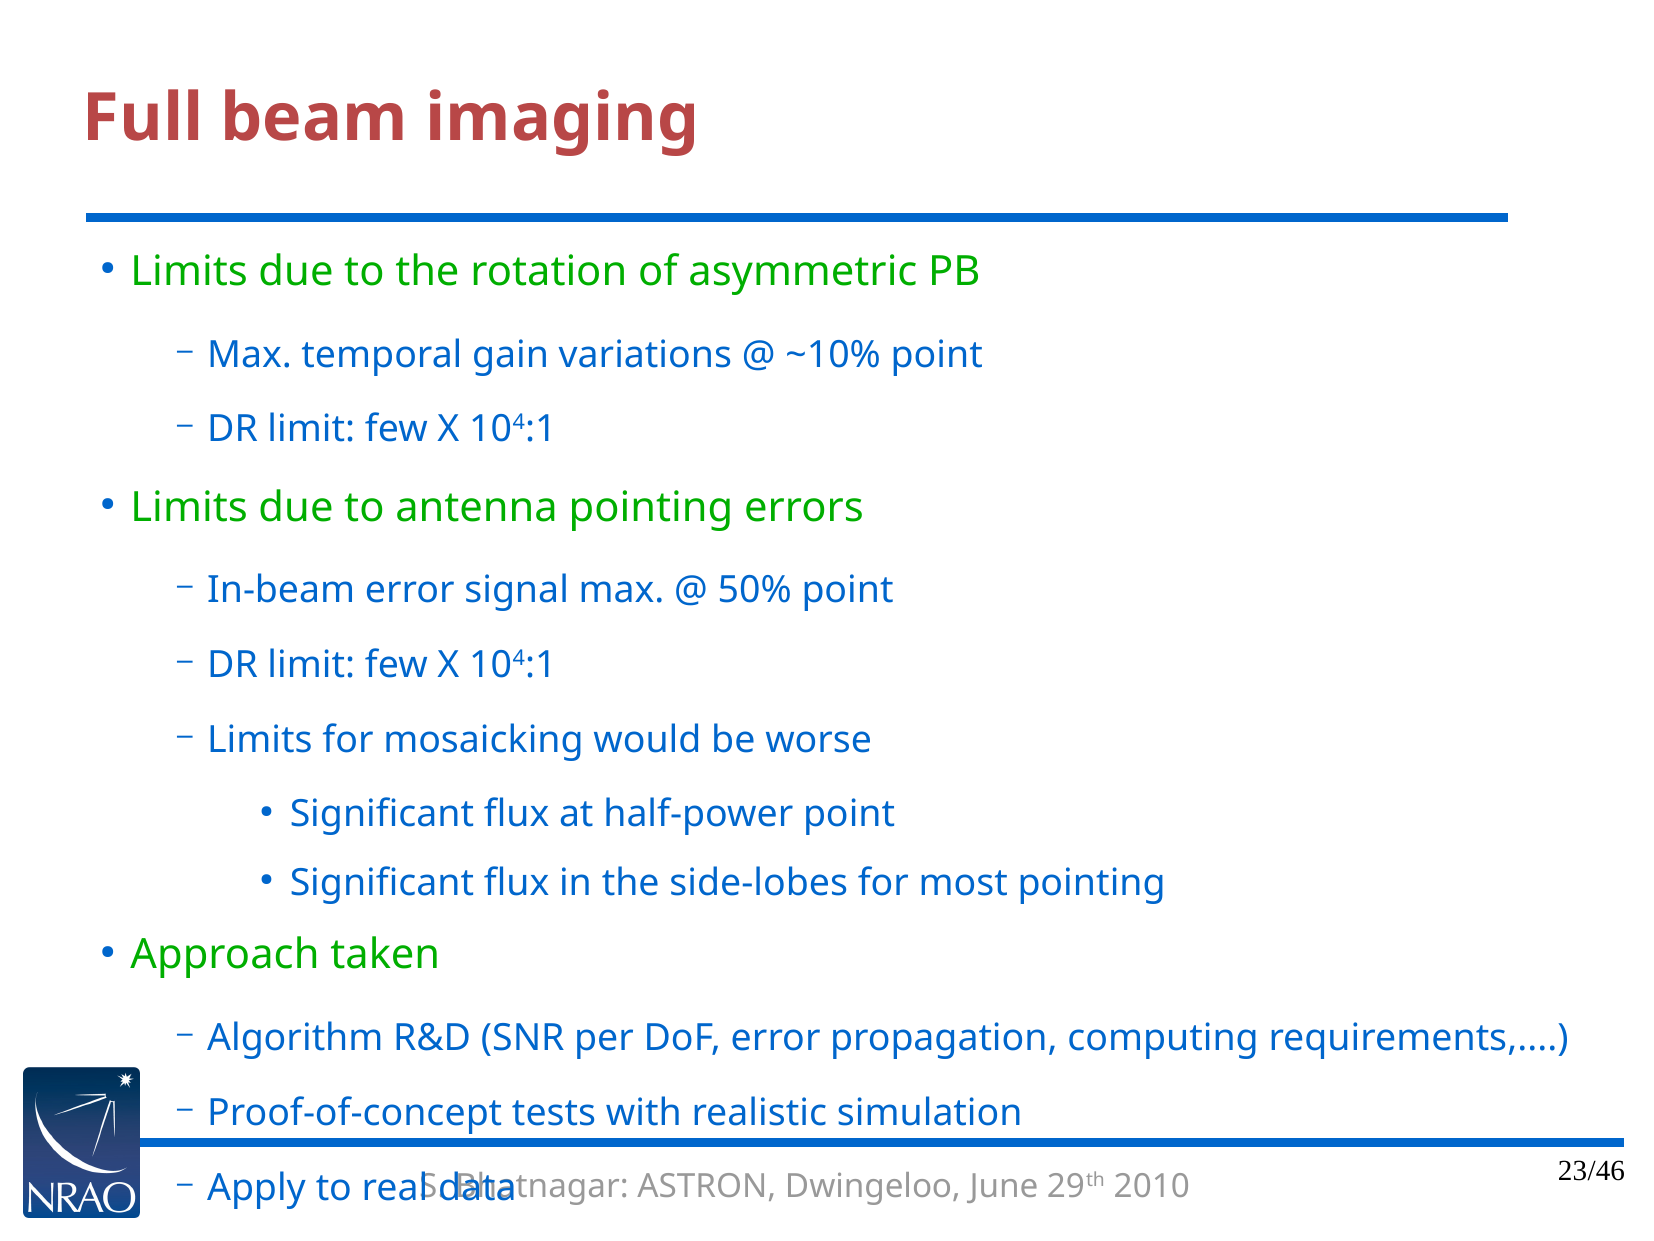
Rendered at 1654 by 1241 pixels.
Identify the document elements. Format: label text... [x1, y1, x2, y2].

title Full beam imaging [82, 49, 1571, 180]
picture [23, 1067, 140, 1218]
list Limits due to the rotation of asymmetric PB Max. temporal gain variations @ ~10% point DR limit: few X 104:1 Limits due to antenna pointing errors In-beam error signal max. @ 50% point DR limit: few X 104:1 Limits for mosaicking would be worse Significant flux at half-power point Significant flux in the side-lobes for most pointing Approach taken Algorithm R&D (SNR per DoF, error propagation, computing requirements,....) Proof-of-concept tests with realistic simulation Apply to real data [82, 240, 1571, 1134]
